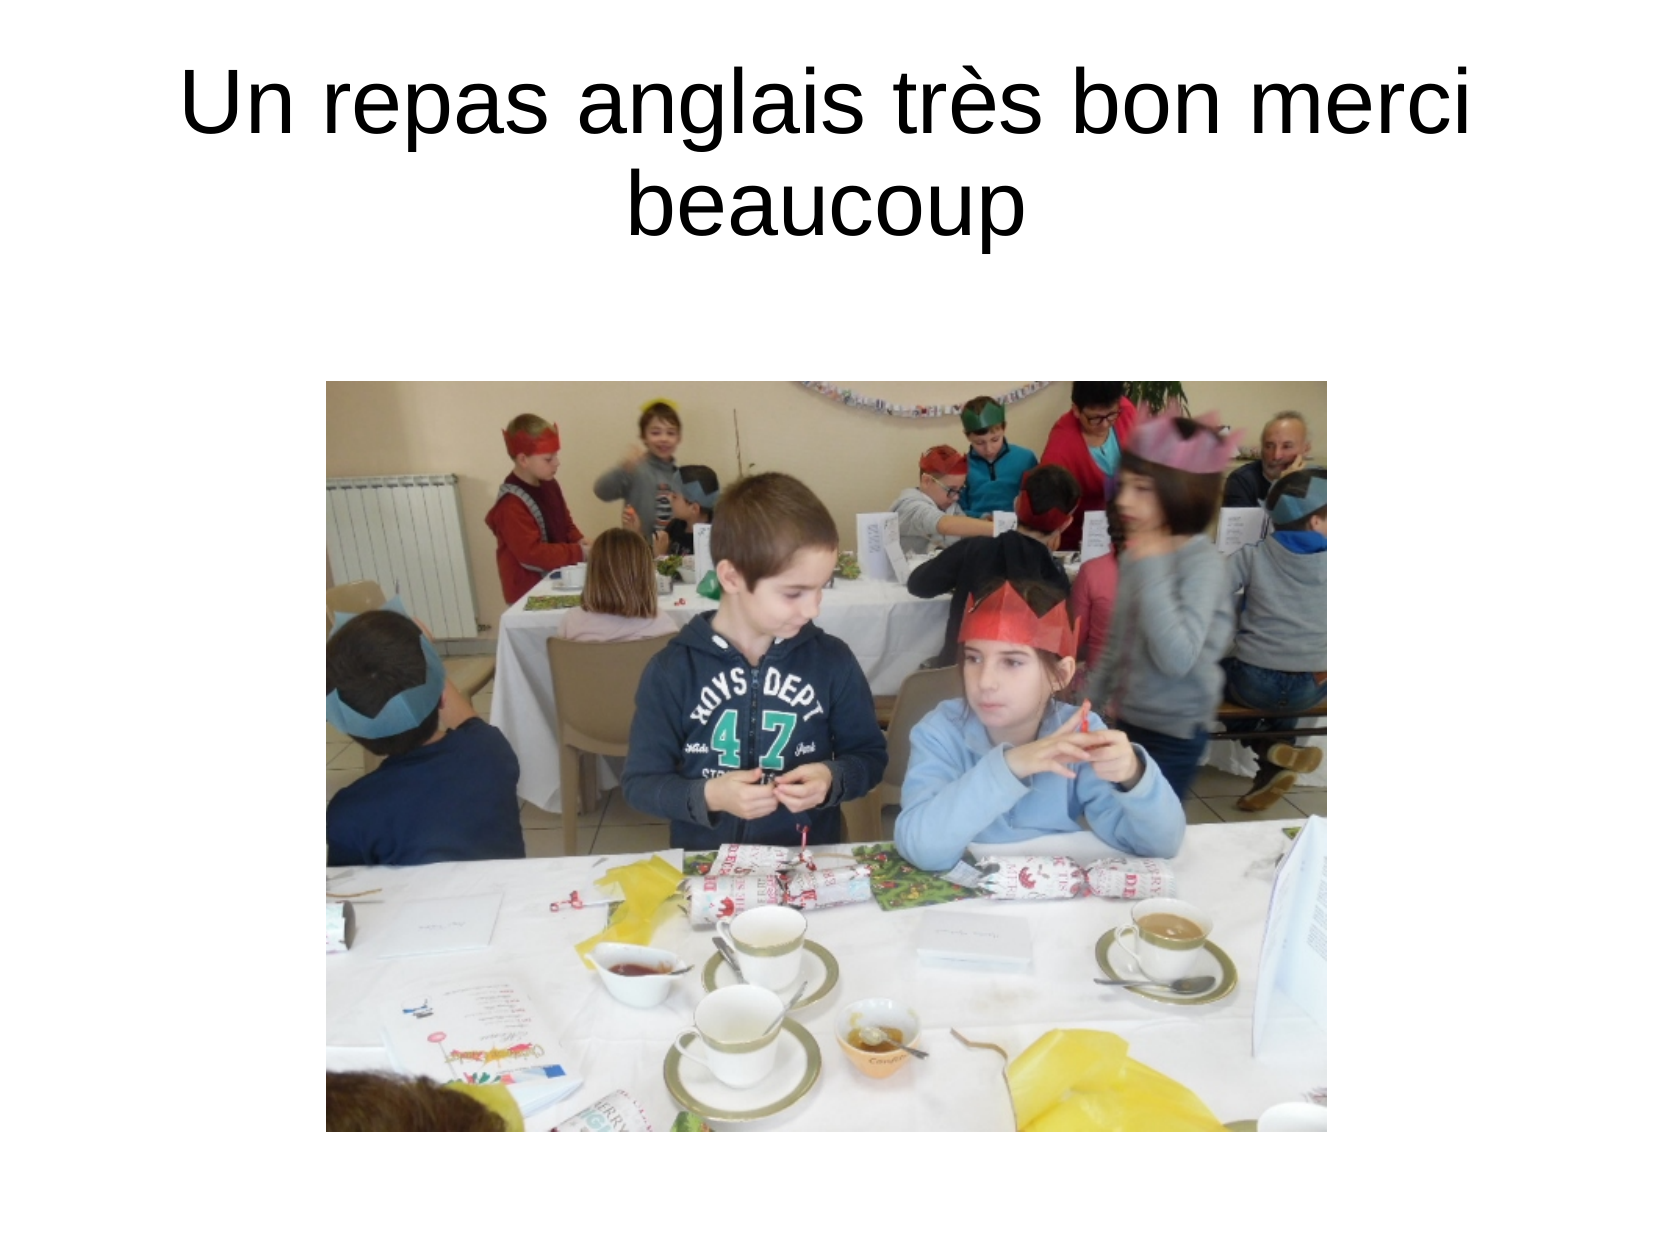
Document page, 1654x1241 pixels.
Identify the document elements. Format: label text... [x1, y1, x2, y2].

picture [326, 381, 1327, 1132]
title Un repas anglais très bon merci beaucoup [82, 49, 1571, 257]
